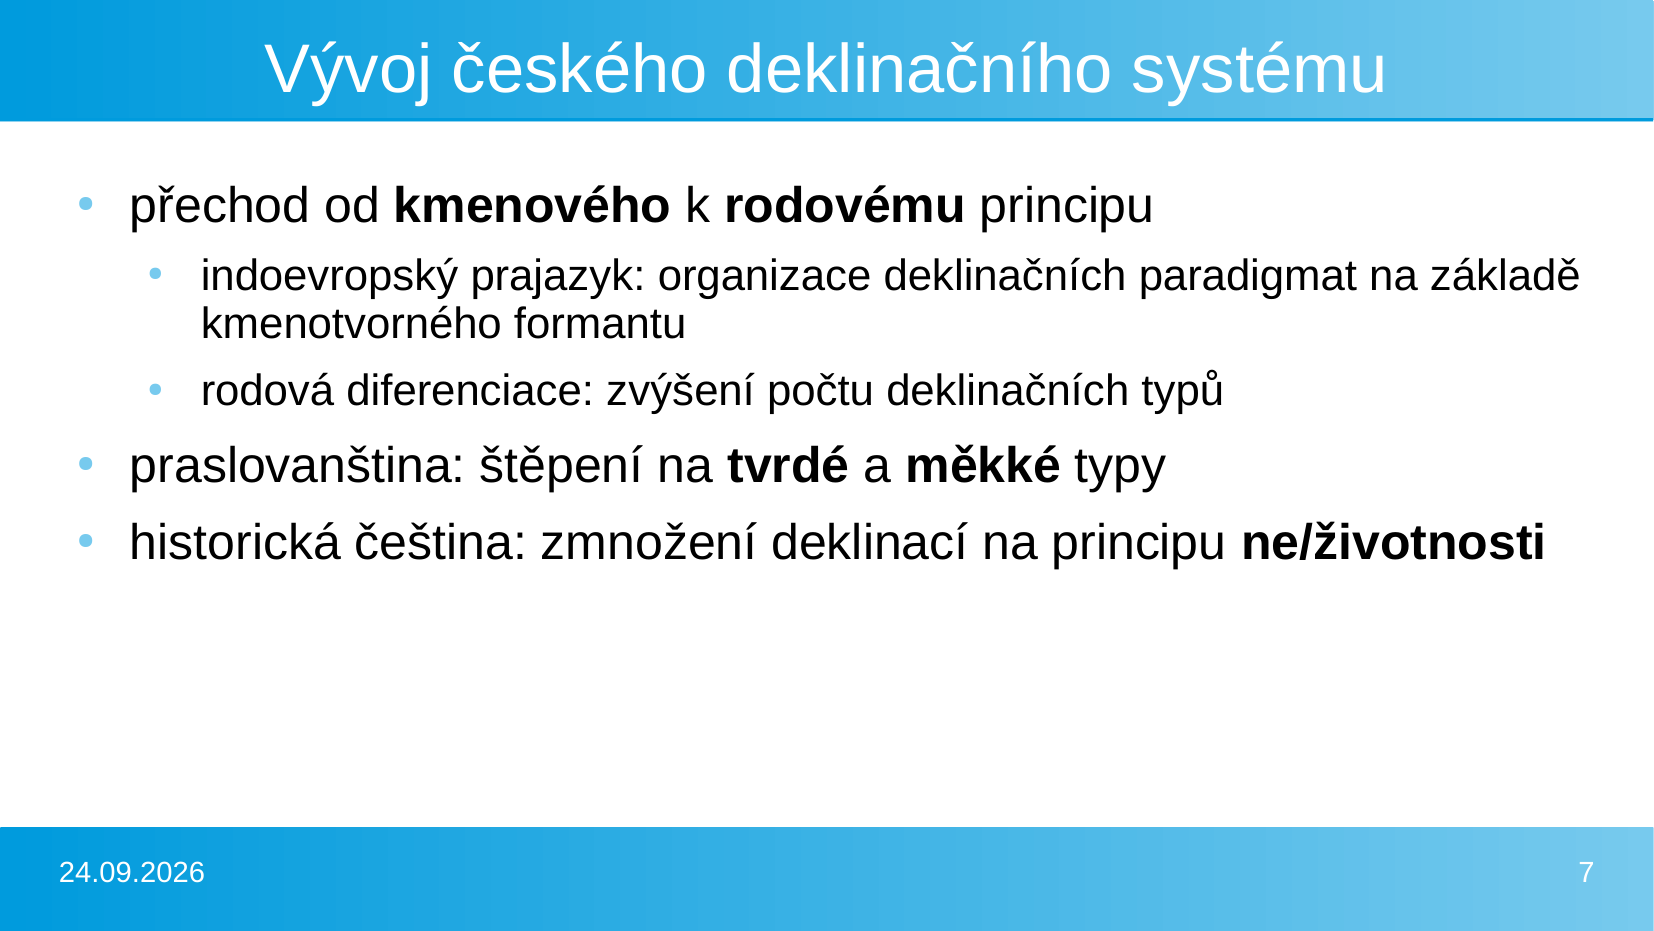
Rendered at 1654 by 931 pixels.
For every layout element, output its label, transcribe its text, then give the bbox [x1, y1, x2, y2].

title Vývoj českého deklinačního systému [59, 29, 1595, 108]
list přechod od kmenového k rodovému principu indoevropský prajazyk: organizace deklinačních paradigmat na základě kmenotvorného formantu rodová diferenciace: zvýšení počtu deklinačních typů praslovanština: štěpení na tvrdé a měkké typy historická čeština: zmnožení deklinací na principu ne/životnosti [59, 177, 1595, 768]
